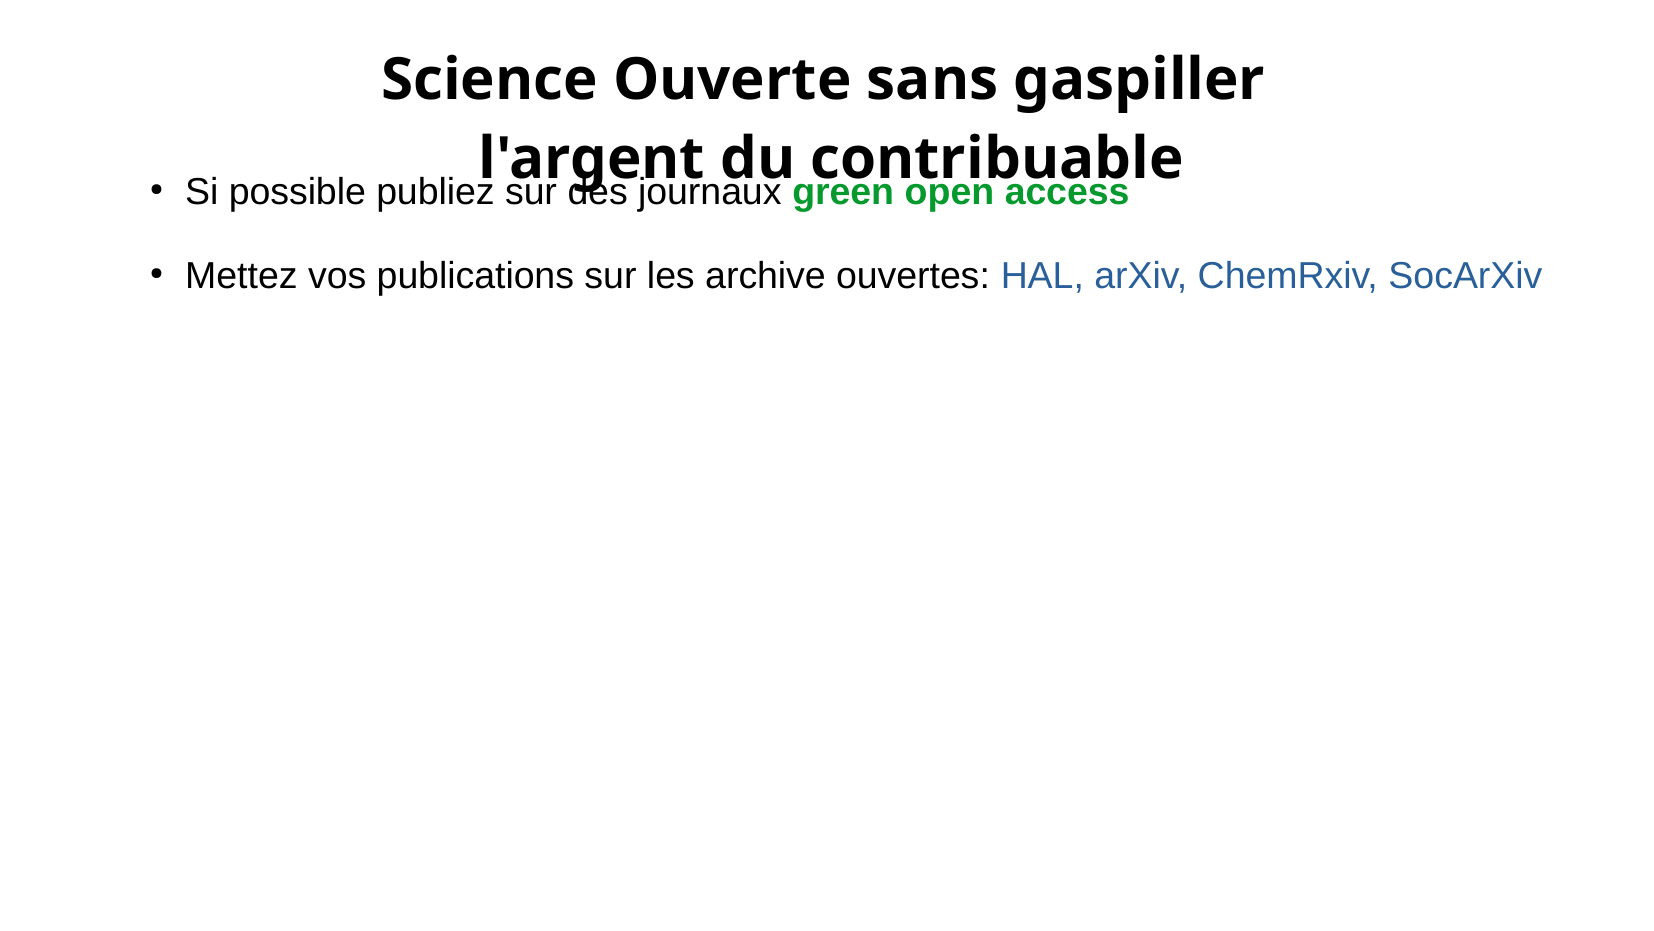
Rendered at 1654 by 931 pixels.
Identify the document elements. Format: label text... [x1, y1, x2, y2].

text_box Science Ouverte sans gaspiller l'argent du contribuable [75, 30, 1587, 162]
text_box Si possible publiez sur des journaux green open access Mettez vos publications sur les archive ouvertes: HAL, arXiv, ChemRxiv, SocArXiv [135, 162, 1558, 514]
